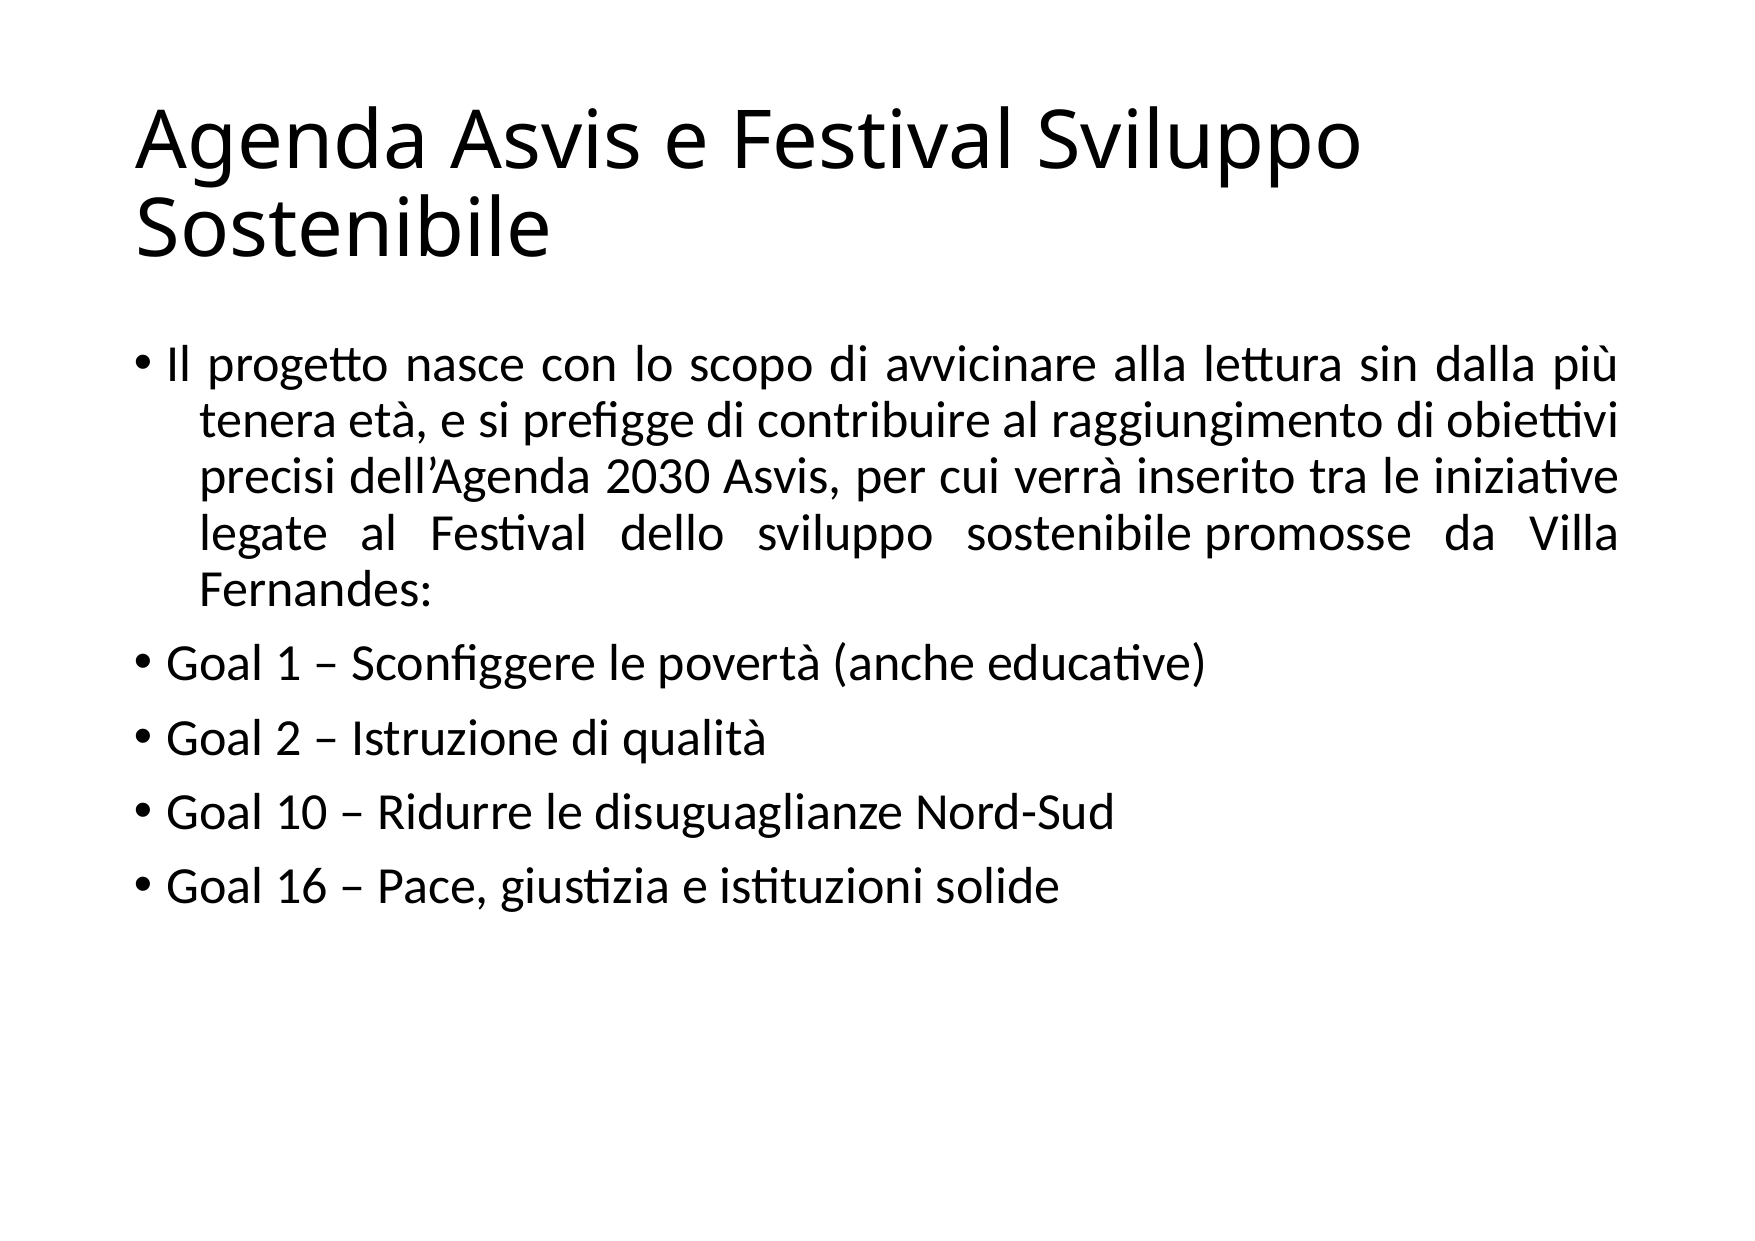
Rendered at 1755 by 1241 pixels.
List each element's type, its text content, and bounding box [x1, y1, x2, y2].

list Il progetto nasce con lo scopo di avvicinare alla lettura sin dalla più tenera età, e si prefigge di contribuire al raggiungimento di obiettivi precisi dell’Agenda 2030 Asvis, per cui verrà inserito tra le iniziative legate al Festival dello sviluppo sostenibile promosse da Villa Fernandes: Goal 1 – Sconfiggere le povertà (anche educative) Goal 2 – Istruzione di qualità Goal 10 – Ridurre le disuguaglianze Nord-Sud Goal 16 – Pace, giustizia e istituzioni solide [120, 330, 1634, 1118]
title Agenda Asvis e Festival Sviluppo Sostenibile [120, 66, 1634, 306]
